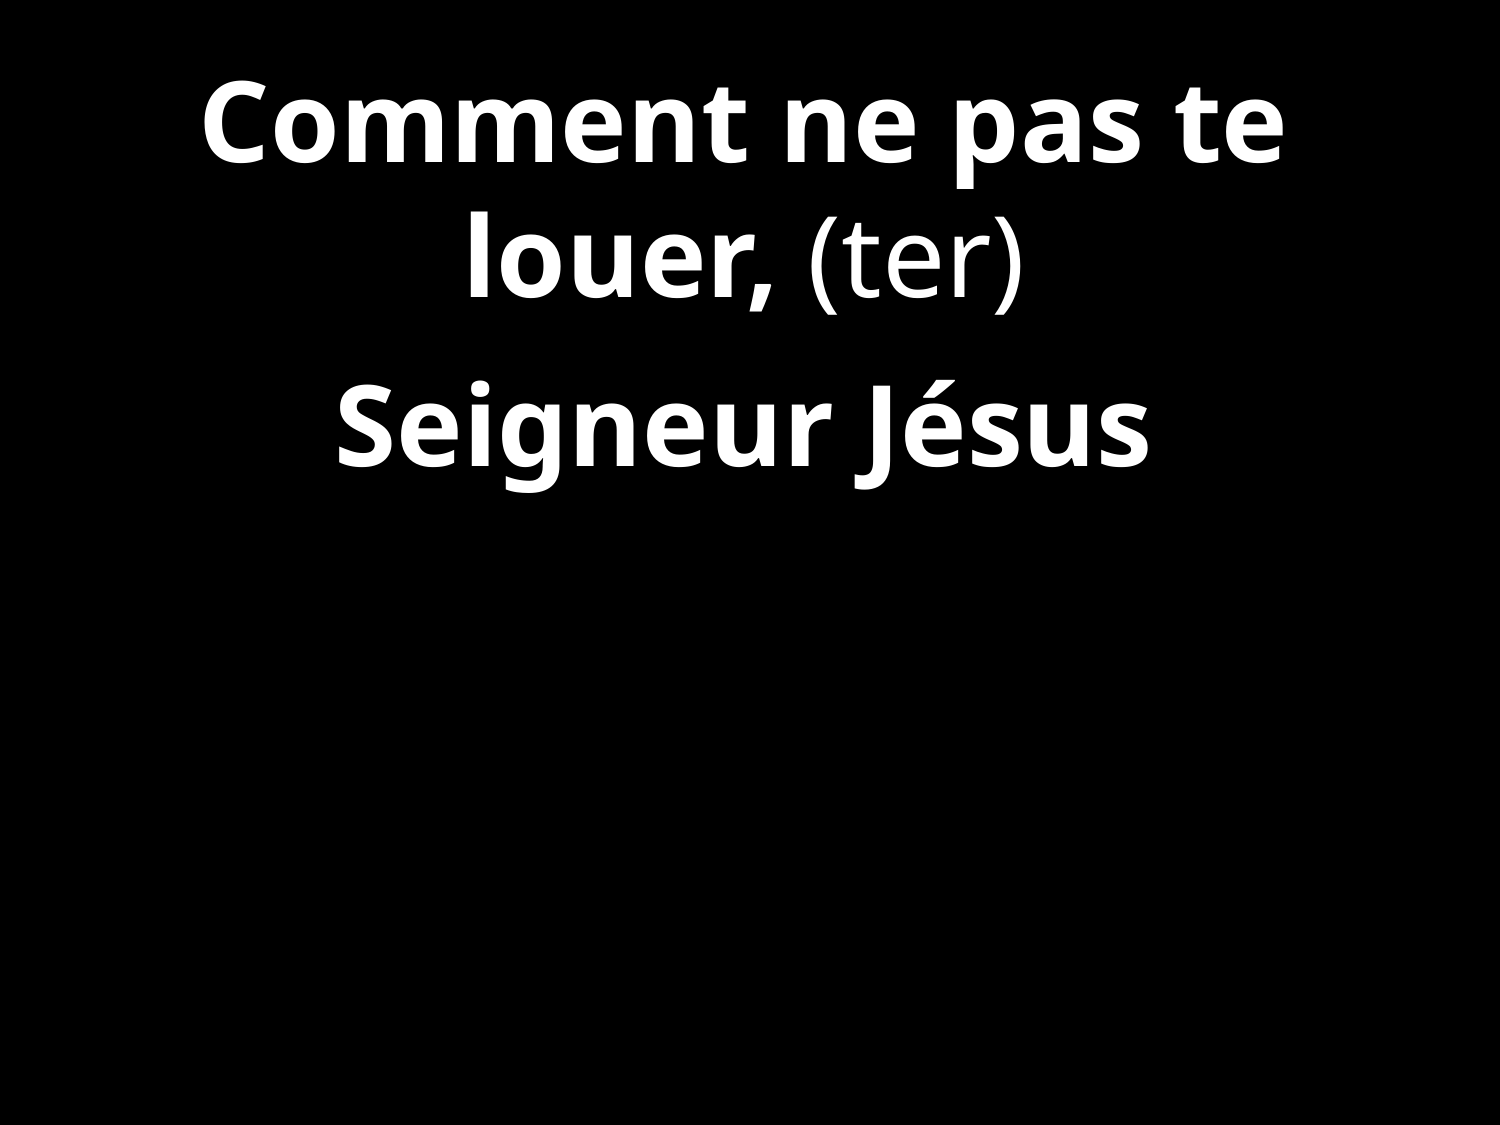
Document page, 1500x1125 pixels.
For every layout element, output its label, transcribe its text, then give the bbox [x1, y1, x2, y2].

list Comment ne pas te louer, (ter) Seigneur Jésus [23, 42, 1465, 1005]
